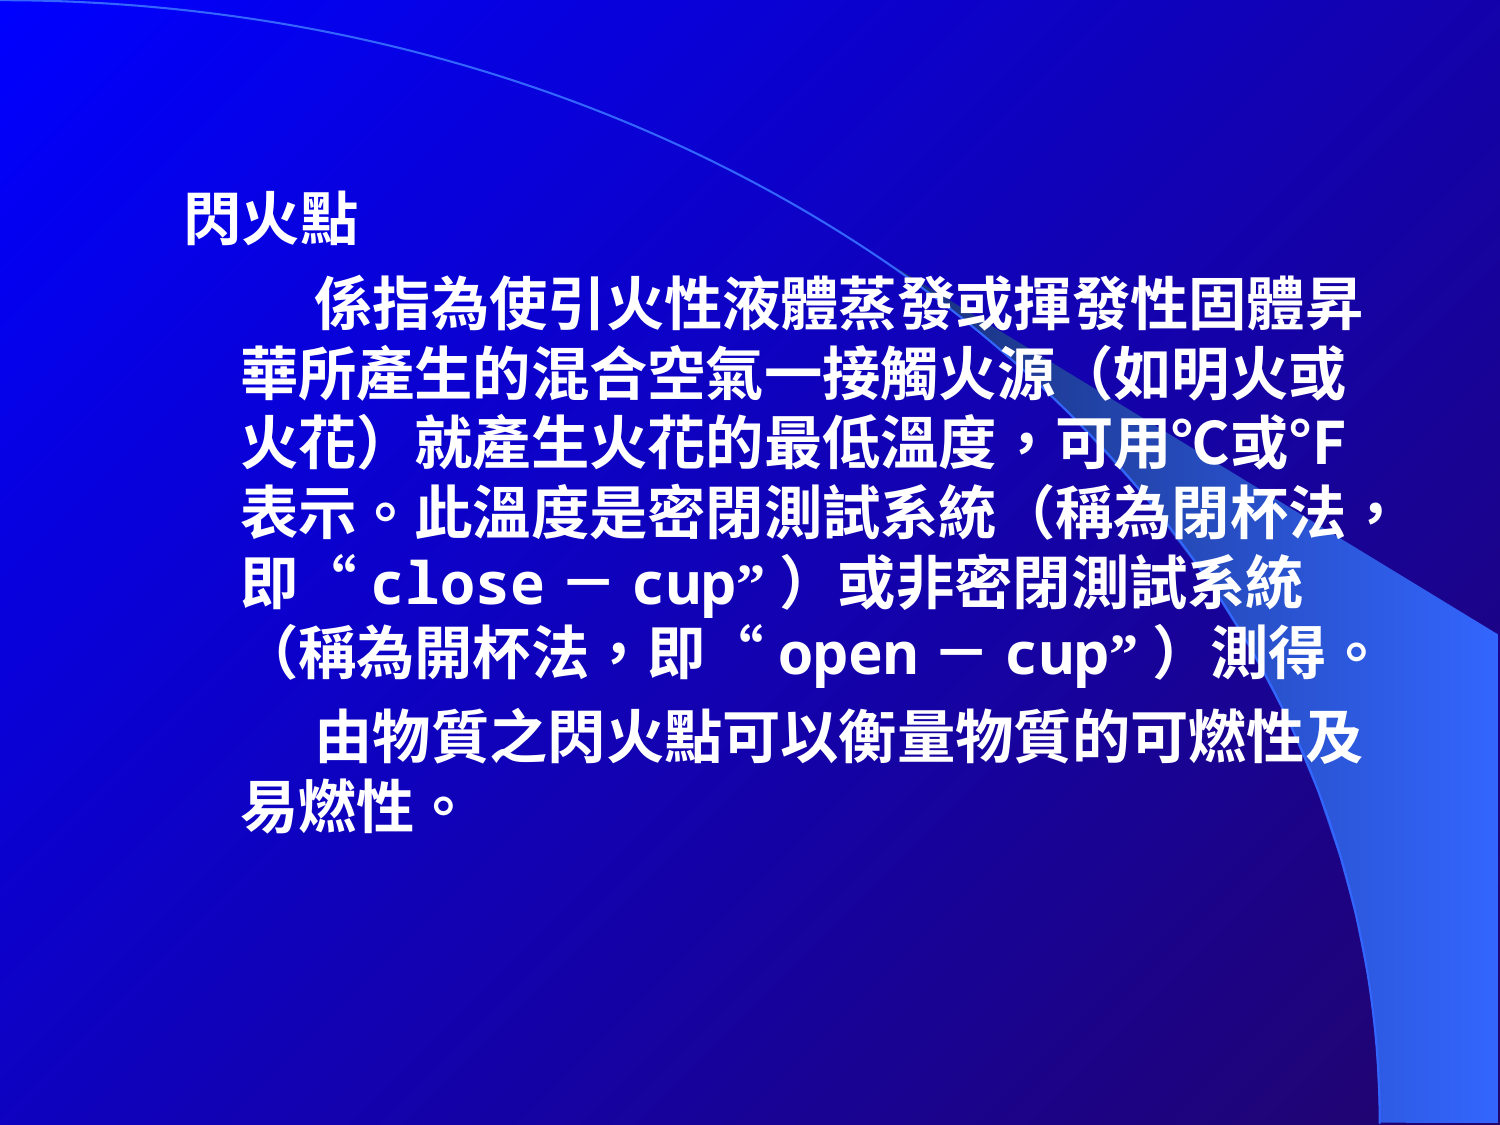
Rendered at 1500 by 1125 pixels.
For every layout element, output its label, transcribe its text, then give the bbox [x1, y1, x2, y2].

list 閃火點 係指為使引火性液體蒸發或揮發性固體昇華所產生的混合空氣一接觸火源（如明火或火花）就產生火花的最低溫度，可用℃或℉表示。此溫度是密閉測試系統（稱為閉杯法，即“close－cup”）或非密閉測試系統（稱為開杯法，即“open－cup”）測得。 由物質之閃火點可以衡量物質的可燃性及易燃性。 [112, 174, 1388, 863]
